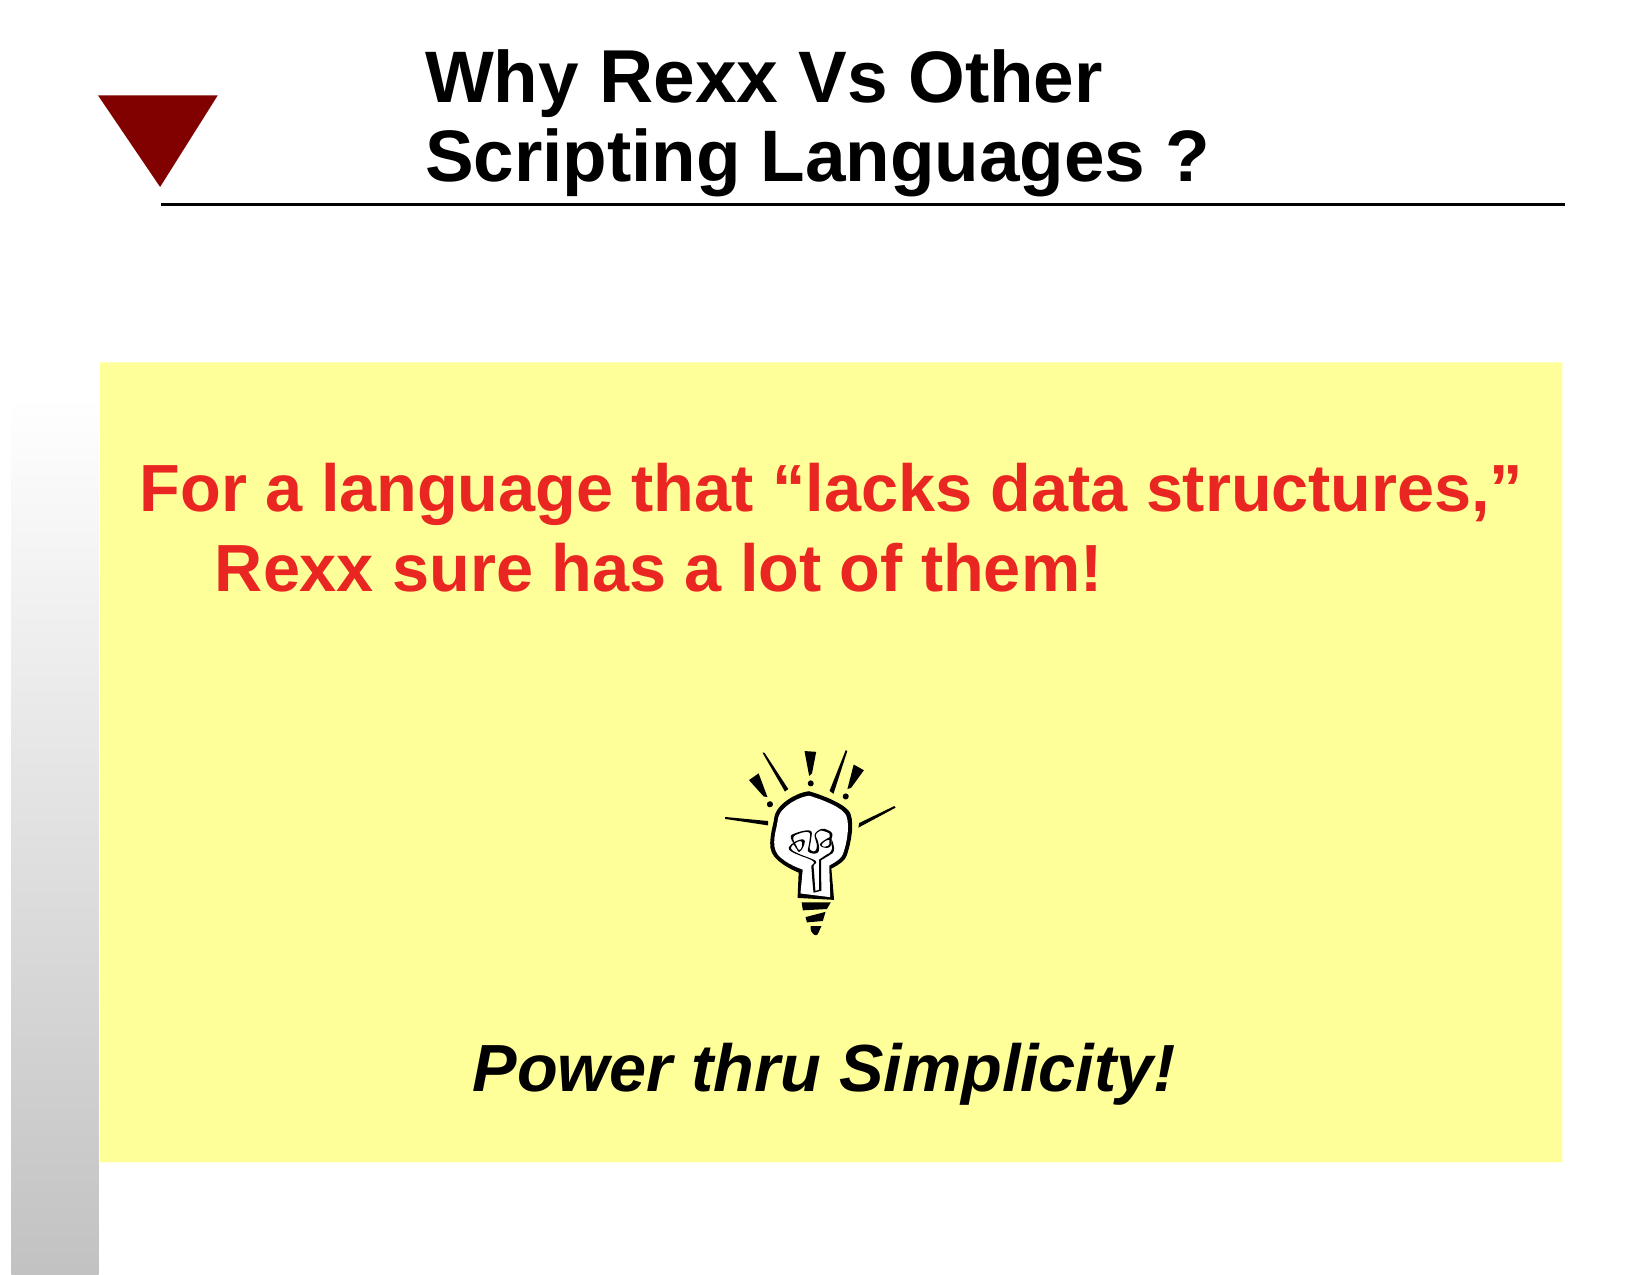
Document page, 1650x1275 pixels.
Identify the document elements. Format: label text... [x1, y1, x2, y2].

text_box [98, 95, 218, 187]
text_box For a language that “lacks data structures,” Rexx sure has a lot of them! Power thru Simplicity! [124, 437, 1563, 1113]
text_box [11, 362, 1563, 1275]
text_box Why Rexx Vs Other Scripting Languages ? [425, 37, 1375, 138]
chart [725, 750, 896, 937]
